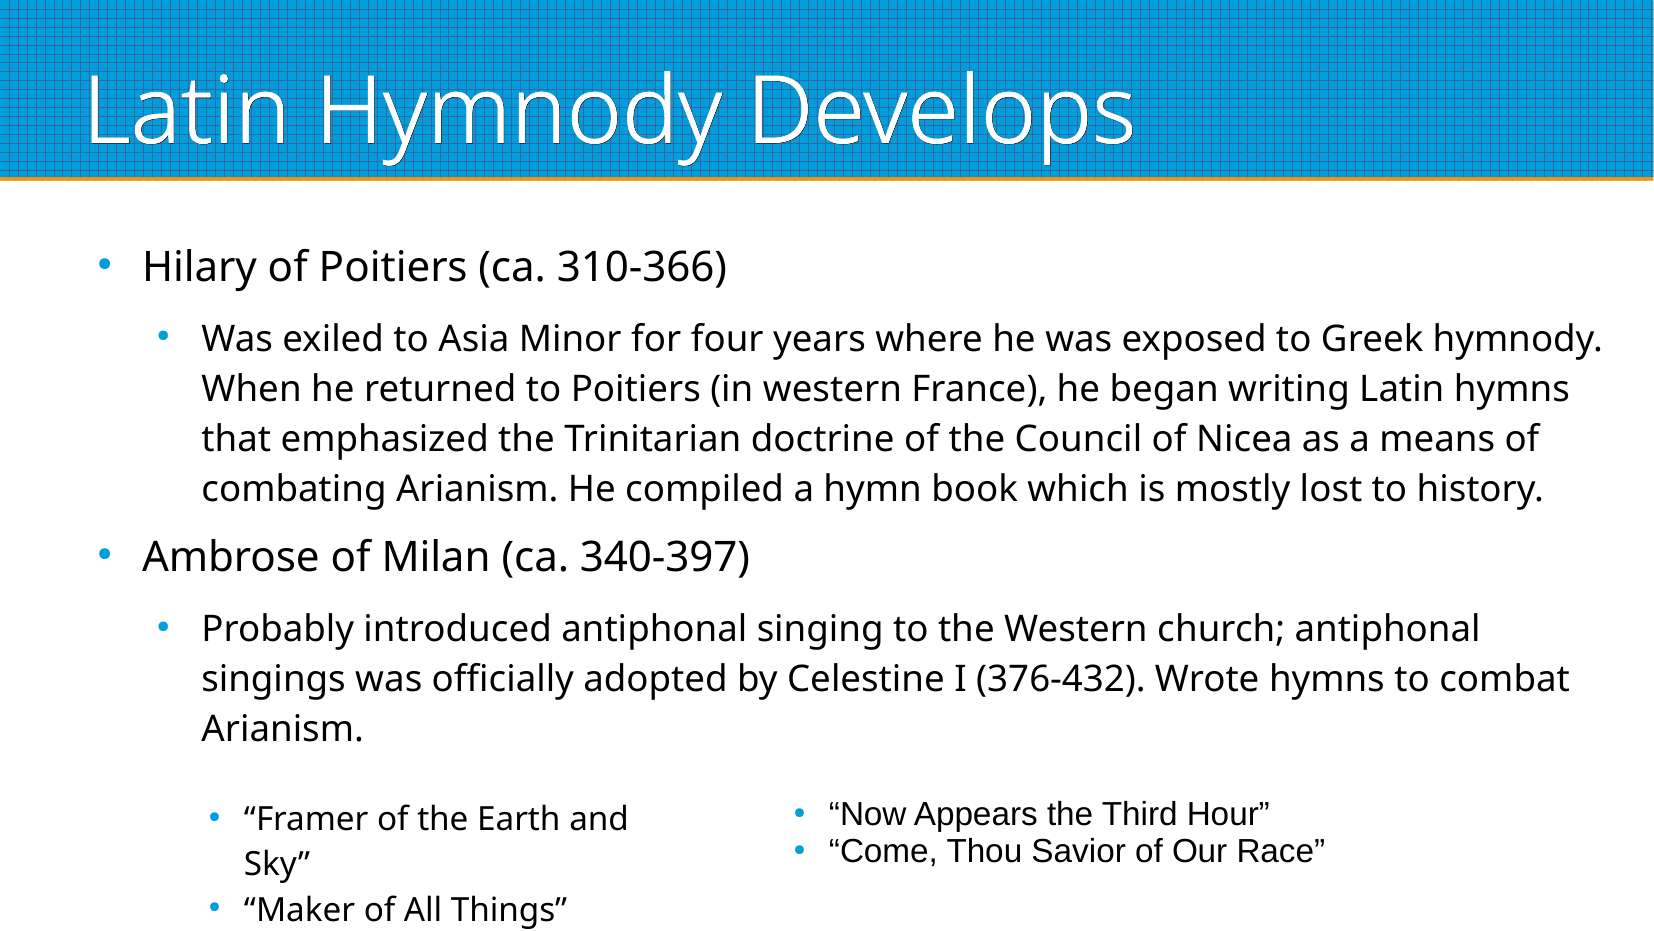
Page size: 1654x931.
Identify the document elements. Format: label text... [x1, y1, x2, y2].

table_header “Now Appears the Third Hour” “Come, Thou Savior of Our Race” [709, 788, 1373, 931]
table_header “Framer of the Earth and Sky” “Maker of All Things” [124, 788, 708, 931]
list Hilary of Poitiers (ca. 310-366) Was exiled to Asia Minor for four years where he was exposed to Greek hymnody. When he returned to Poitiers (in western France), he began writing Latin hymns that emphasized the Trinitarian doctrine of the Council of Nicea as a means of combating Arianism. He compiled a hymn book which is mostly lost to history. Ambrose of Milan (ca. 340-397) Probably introduced antiphonal singing to the Western church; antiphonal singings was officially adopted by Celestine I (376-432). Wrote hymns to combat Arianism. T [82, 236, 1613, 863]
title Latin Hymnody Develops [82, 14, 1571, 171]
